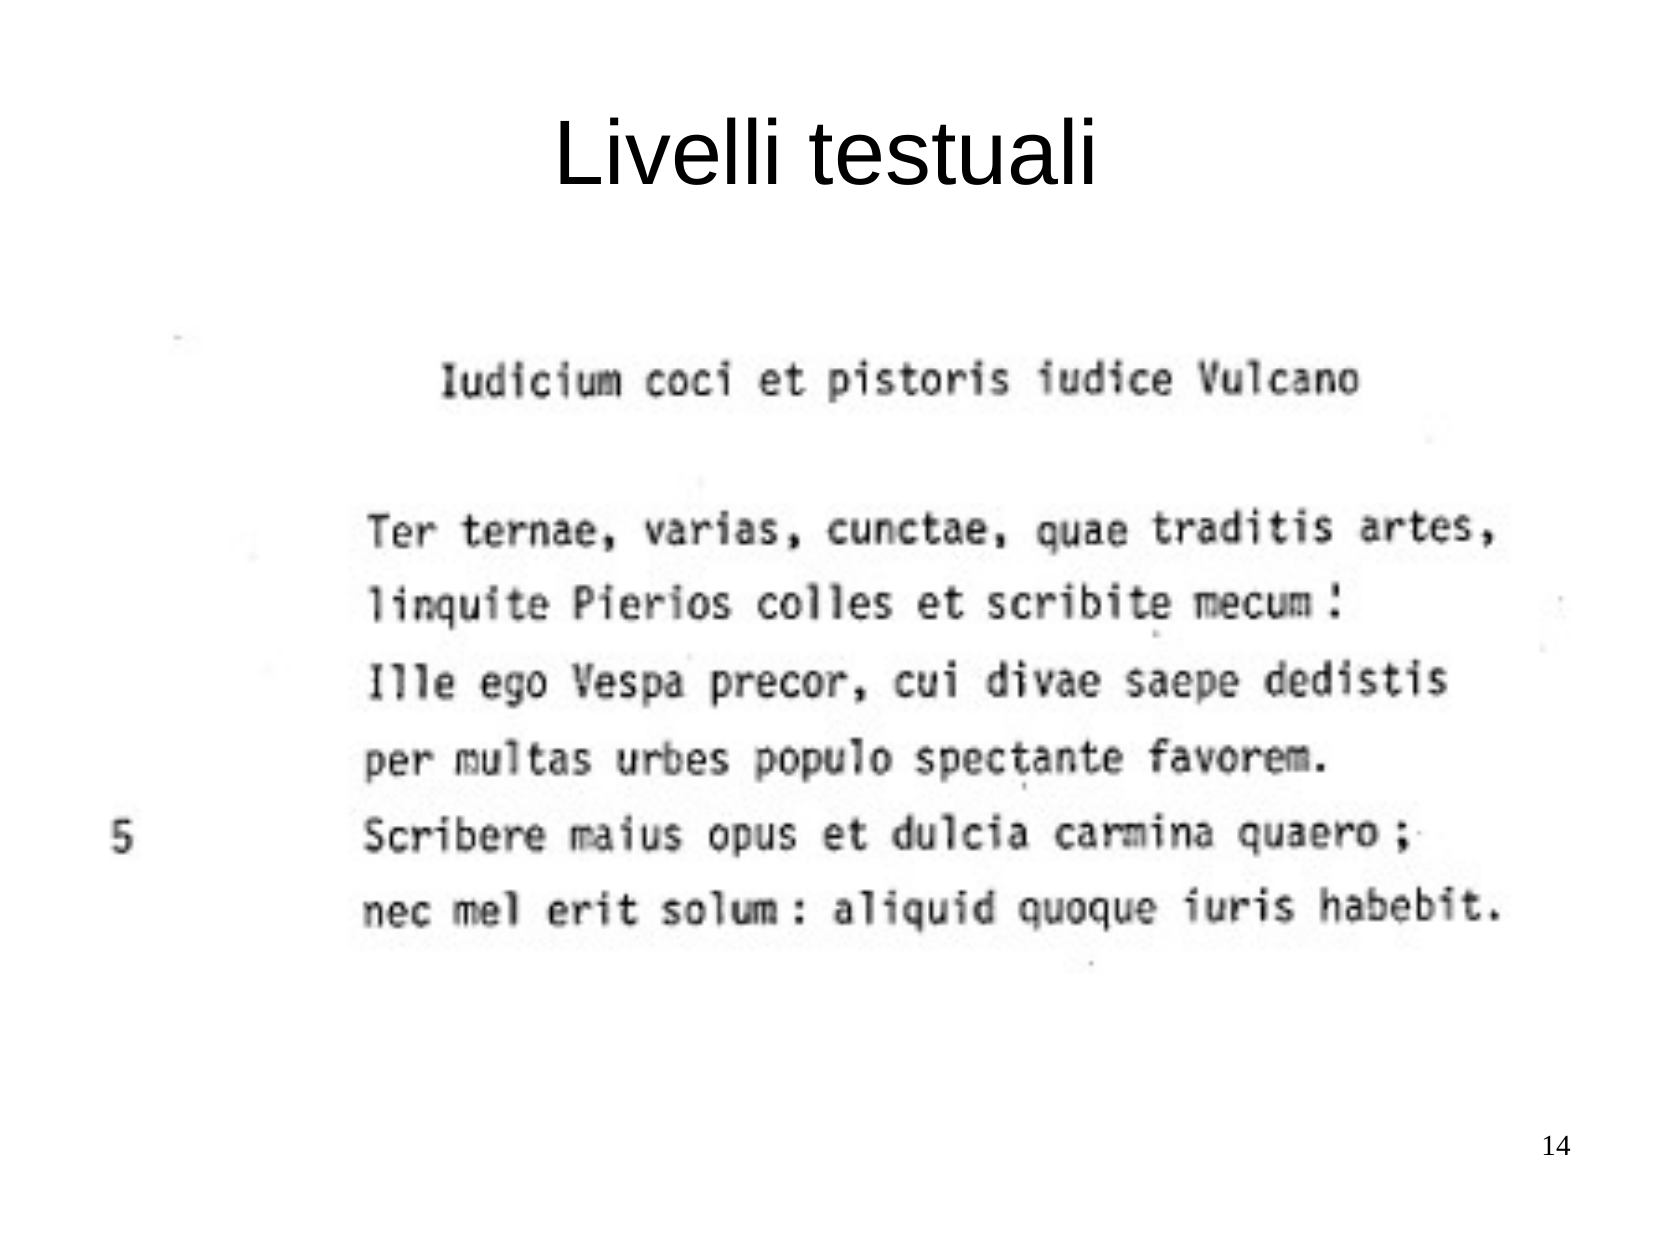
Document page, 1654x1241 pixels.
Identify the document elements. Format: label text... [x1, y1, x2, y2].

title Livelli testuali [82, 49, 1571, 257]
picture [82, 326, 1571, 974]
